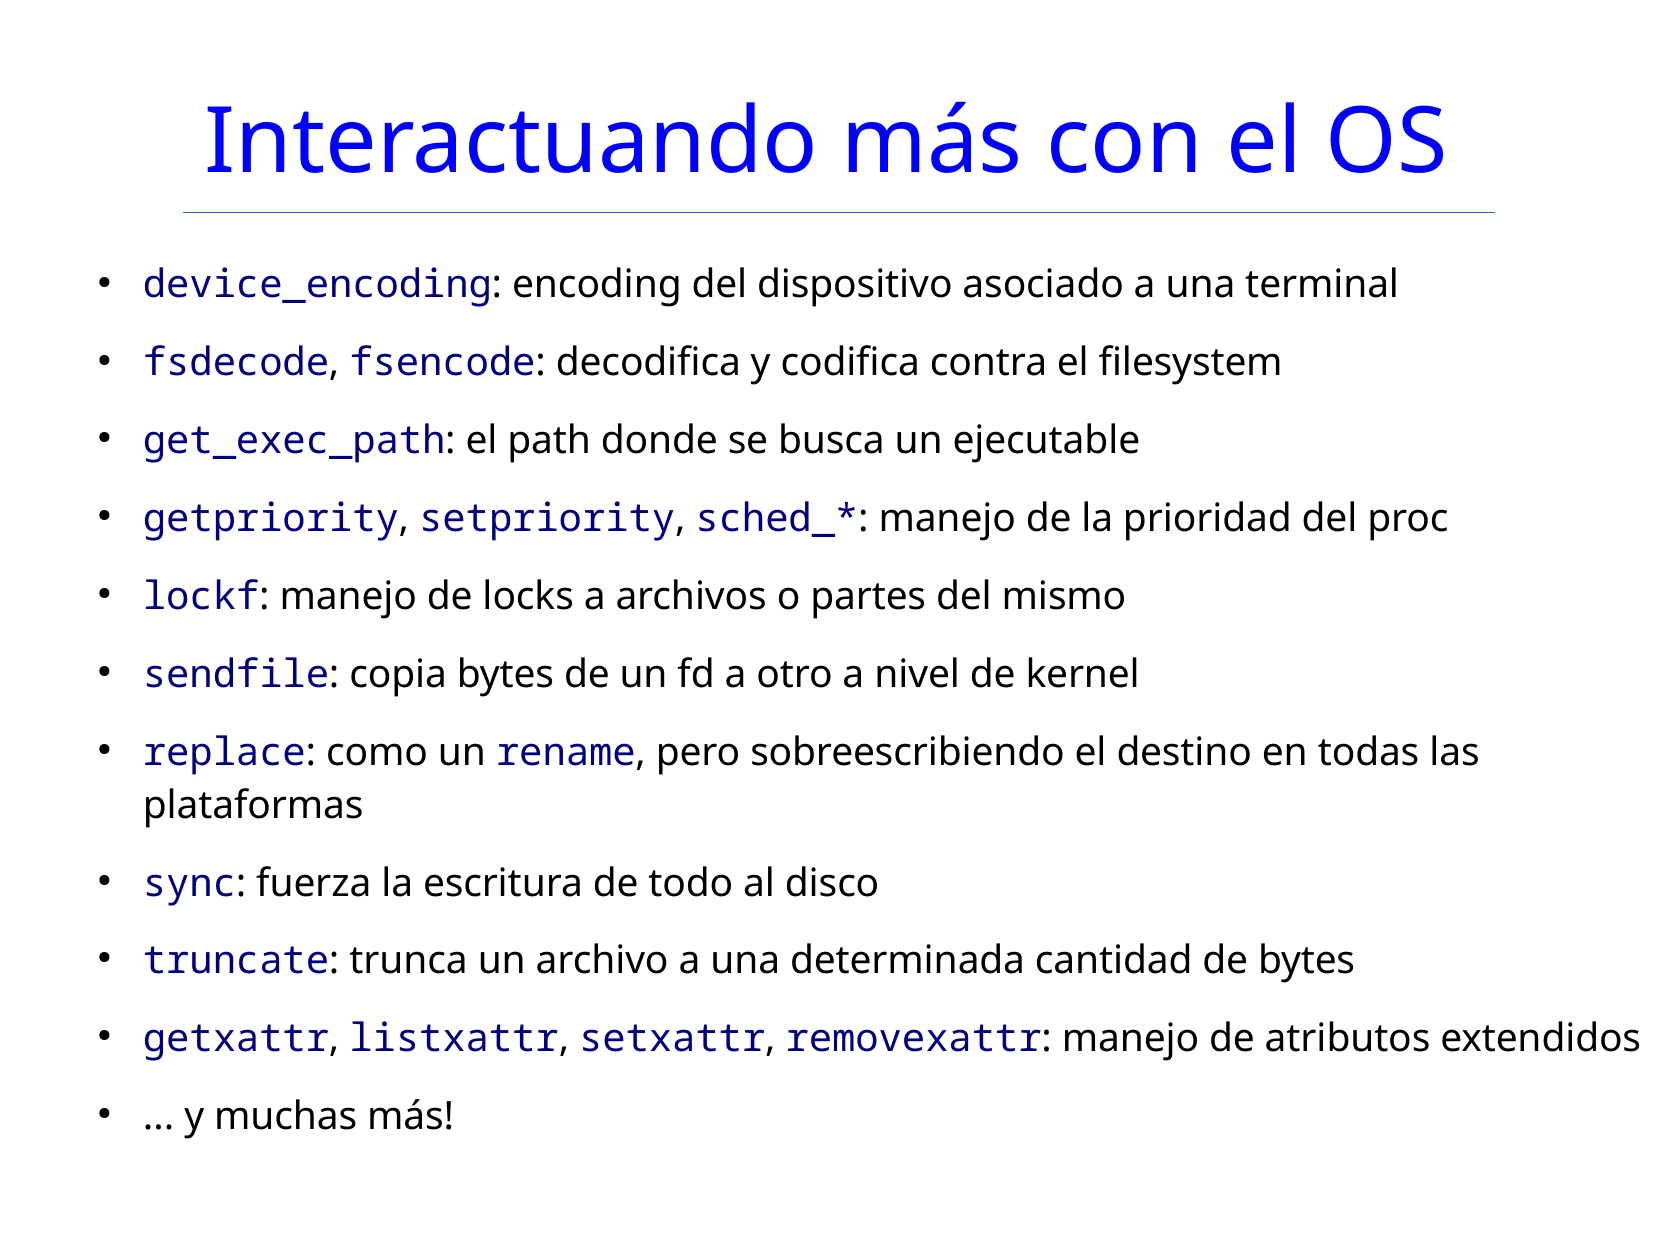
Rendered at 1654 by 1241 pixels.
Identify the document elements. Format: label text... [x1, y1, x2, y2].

list device_encoding: encoding del dispositivo asociado a una terminal fsdecode, fsencode: decodifica y codifica contra el filesystem get_exec_path: el path donde se busca un ejecutable getpriority, setpriority, sched_*: manejo de la prioridad del proc lockf: manejo de locks a archivos o partes del mismo sendfile: copia bytes de un fd a otro a nivel de kernel replace: como un rename, pero sobreescribiendo el destino en todas las plataformas sync: fuerza la escritura de todo al disco truncate: trunca un archivo a una determinada cantidad de bytes getxattr, listxattr, setxattr, removexattr: manejo de atributos extendidos ... y muchas más! [82, 256, 1642, 1205]
title Interactuando más con el OS [82, 49, 1571, 225]
